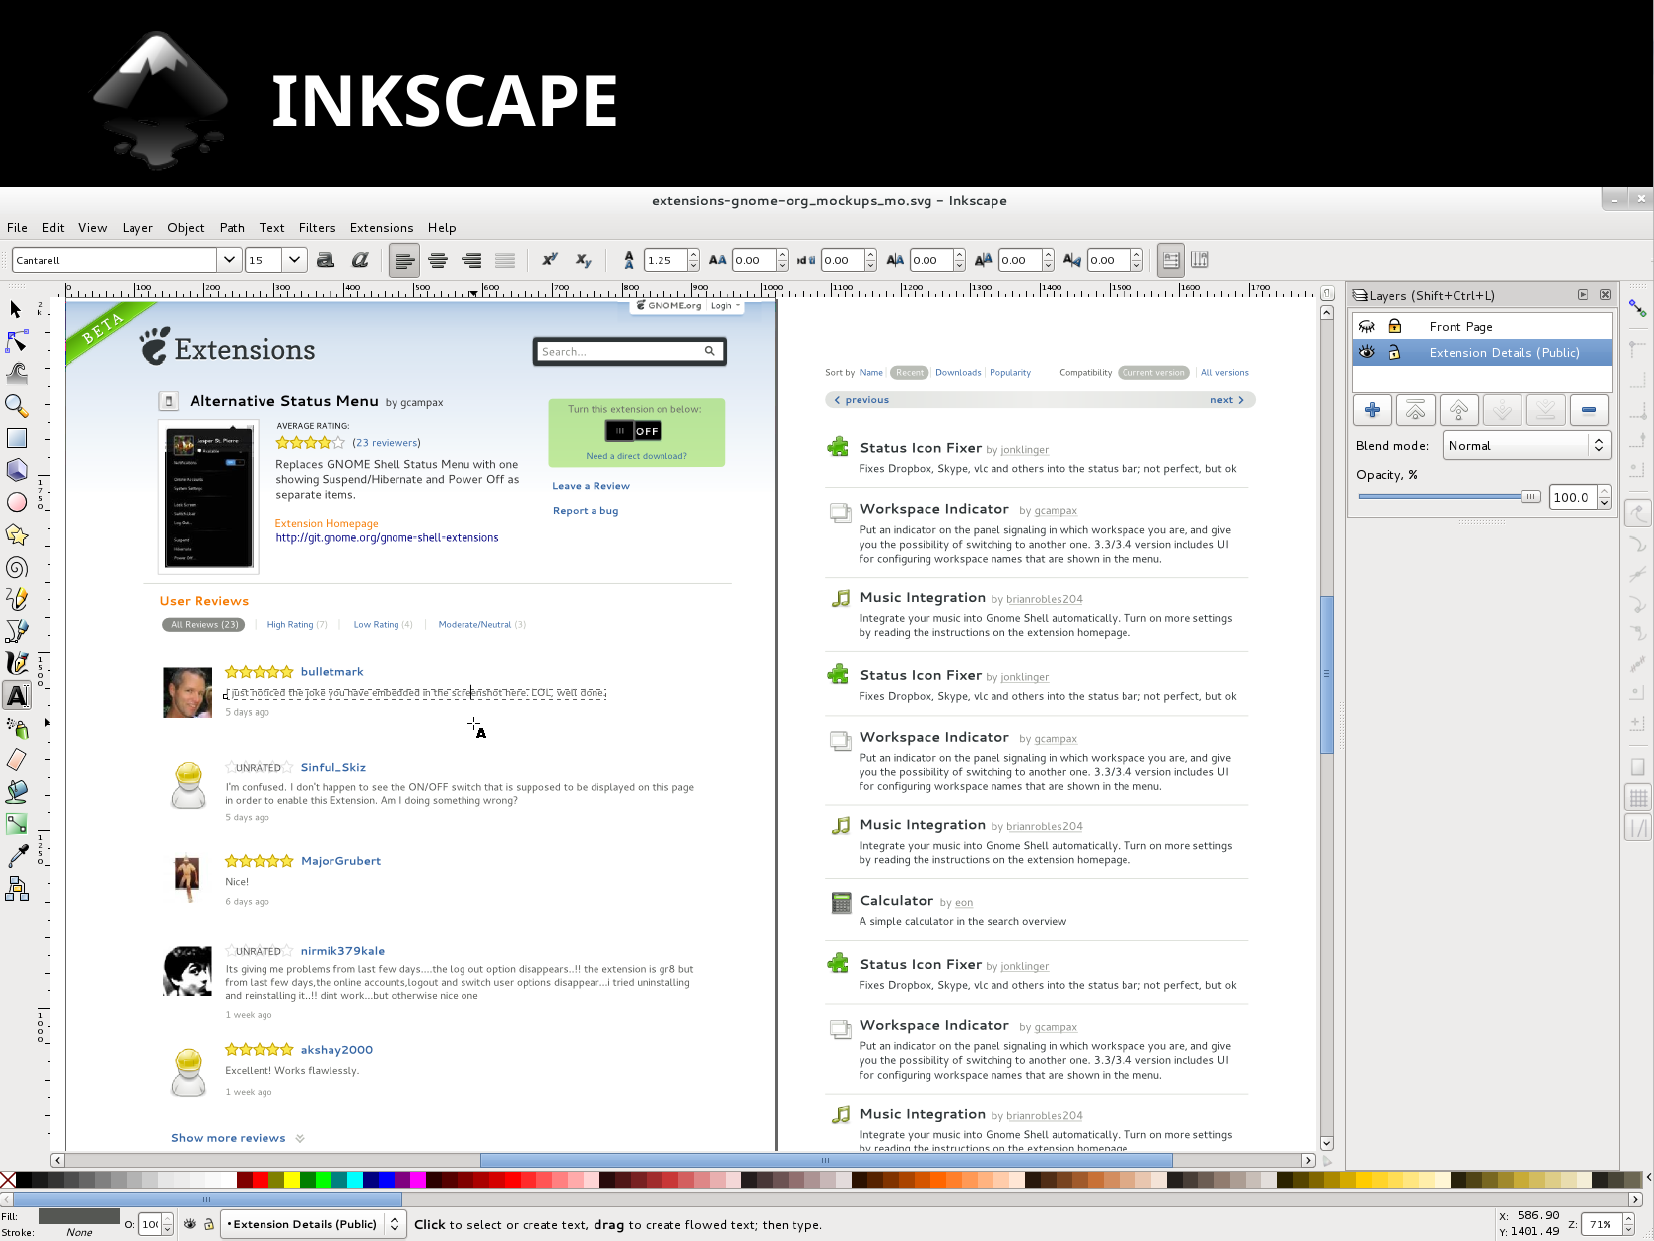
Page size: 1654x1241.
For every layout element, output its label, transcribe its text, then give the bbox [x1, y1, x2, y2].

text_box INKSCAPE [256, 42, 668, 155]
text_box [0, 0, 1654, 187]
picture [0, 187, 1654, 1241]
picture [77, 31, 237, 182]
